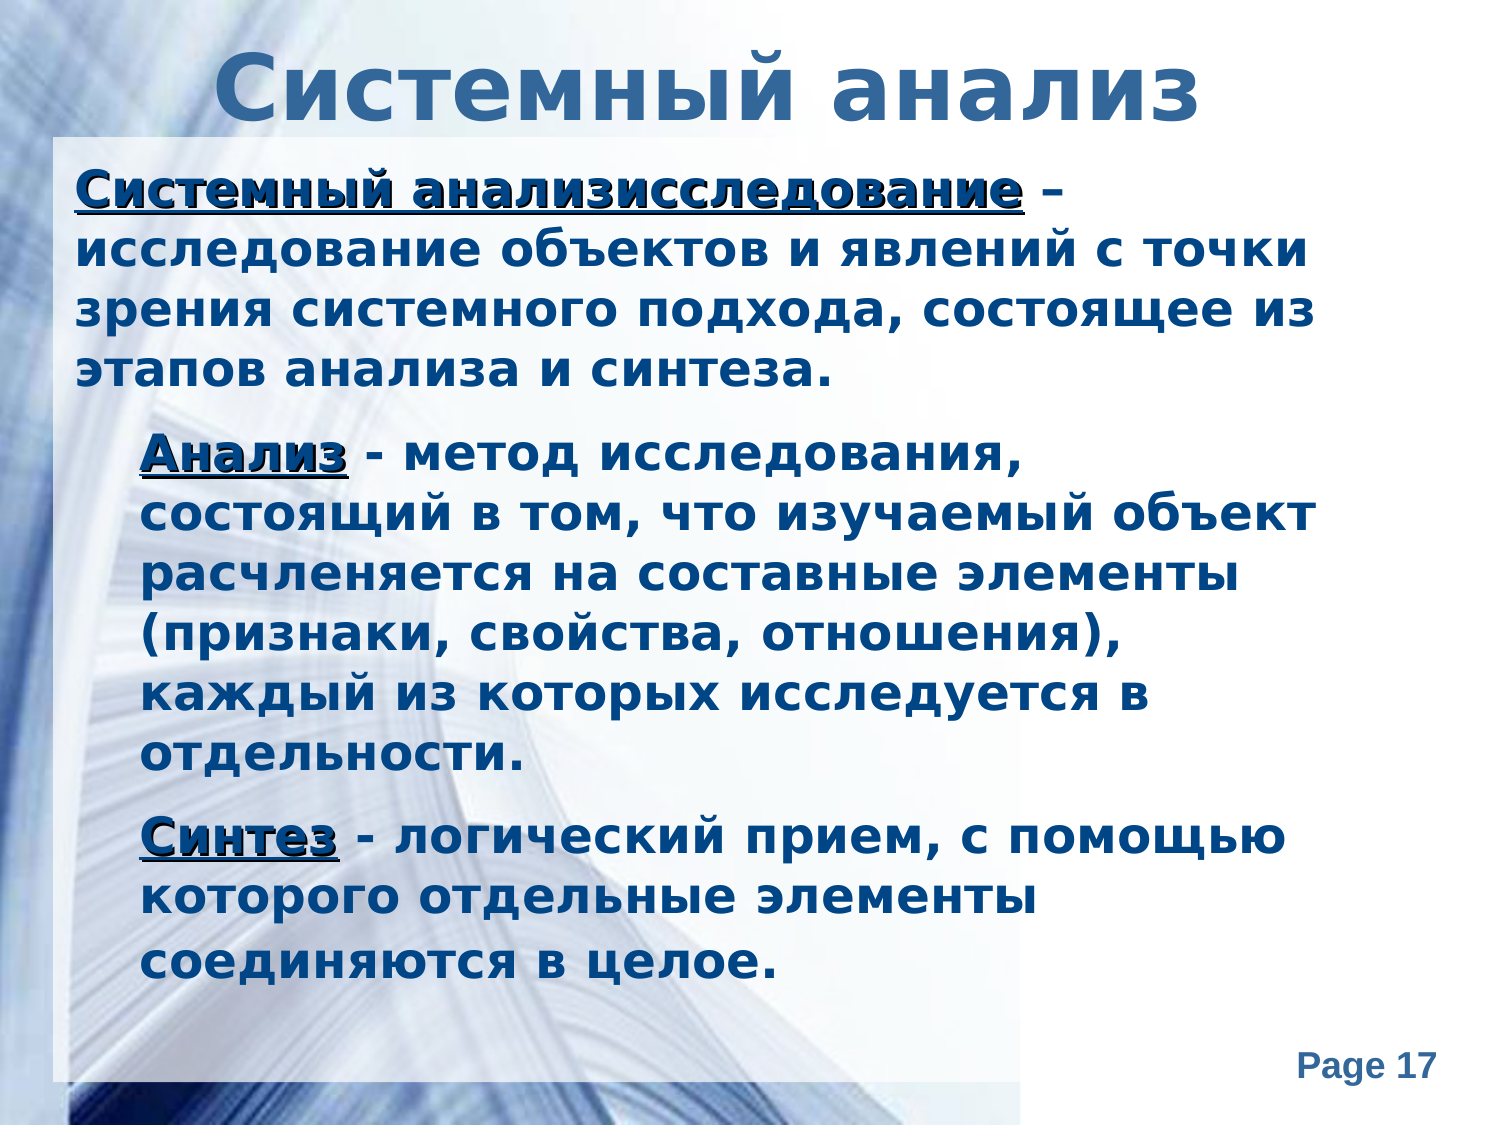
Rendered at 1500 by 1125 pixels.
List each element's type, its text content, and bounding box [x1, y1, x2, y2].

text_box Системный анализисследование – исследование объектов и явлений с точки зрения системного подхода, состоящее из этапов анализа и синтеза. Анализ - метод исследования, состоящий в том, что изучаемый объект расчленяется на составные элементы (признаки, свойства, отношения), каждый из которых исследуется в отдельности. Синтез - логический прием, с помощью которого отдельные элементы соединяются в целое. [59, 149, 1361, 469]
picture [0, 0, 1500, 1125]
text_box Системный анализ [197, 21, 1220, 147]
